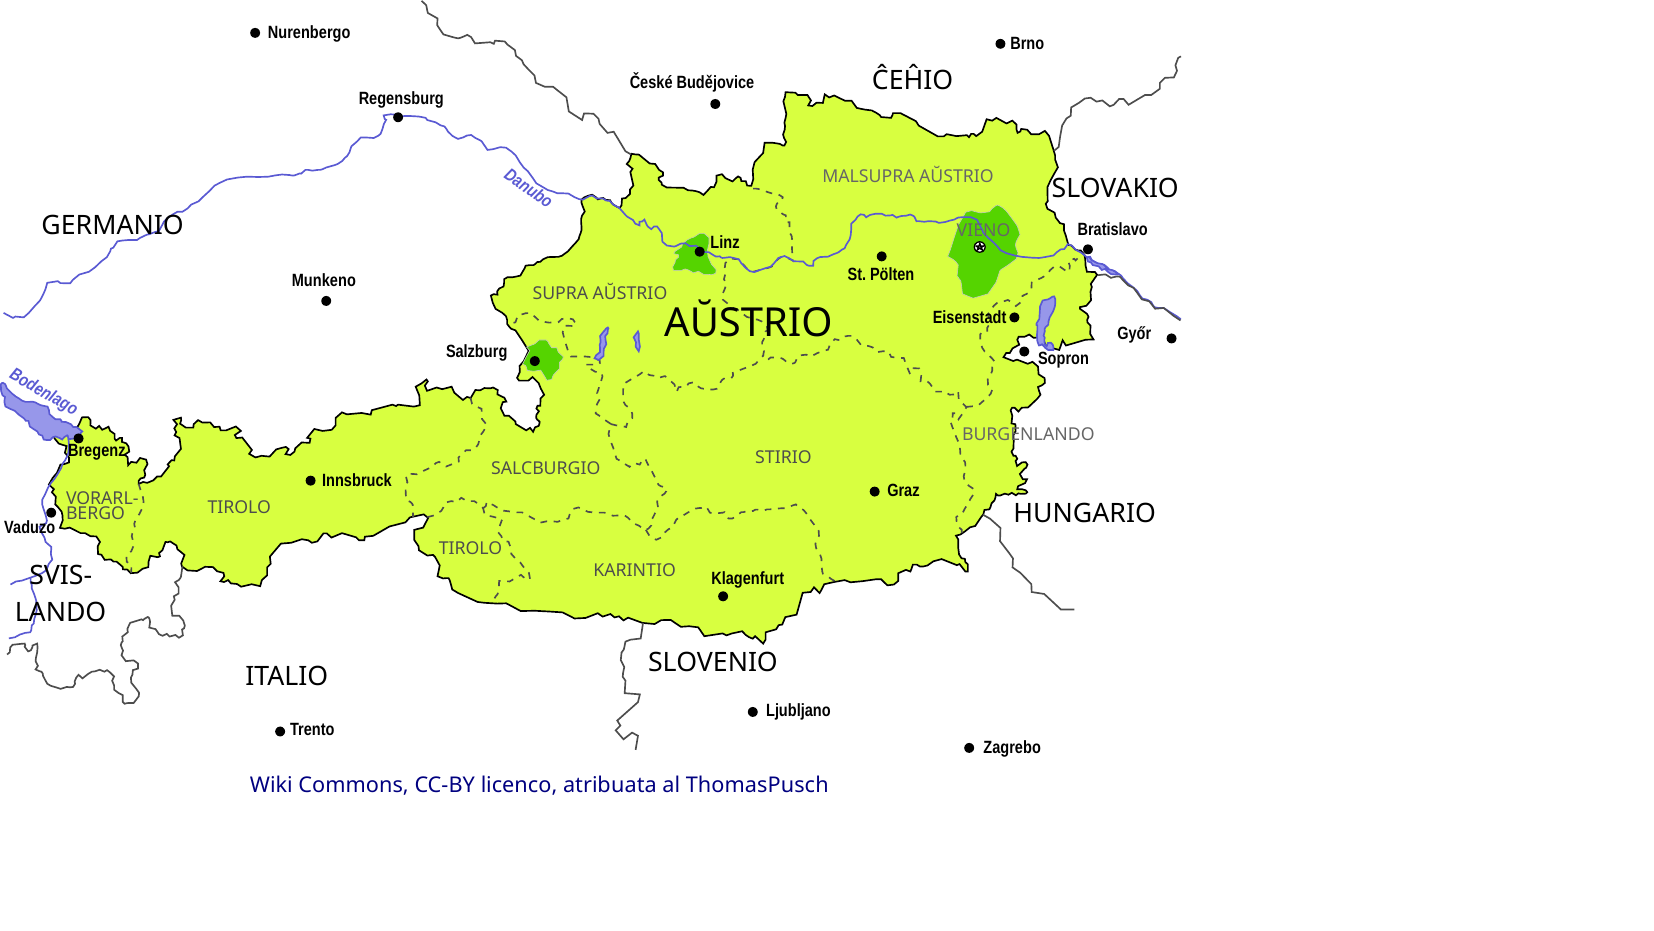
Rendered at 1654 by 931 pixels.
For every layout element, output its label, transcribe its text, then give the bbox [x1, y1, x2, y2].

text_box Wiki Commons, CC-BY licenco, atribuata al ThomasPusch [221, 757, 845, 820]
picture [0, 0, 1203, 758]
